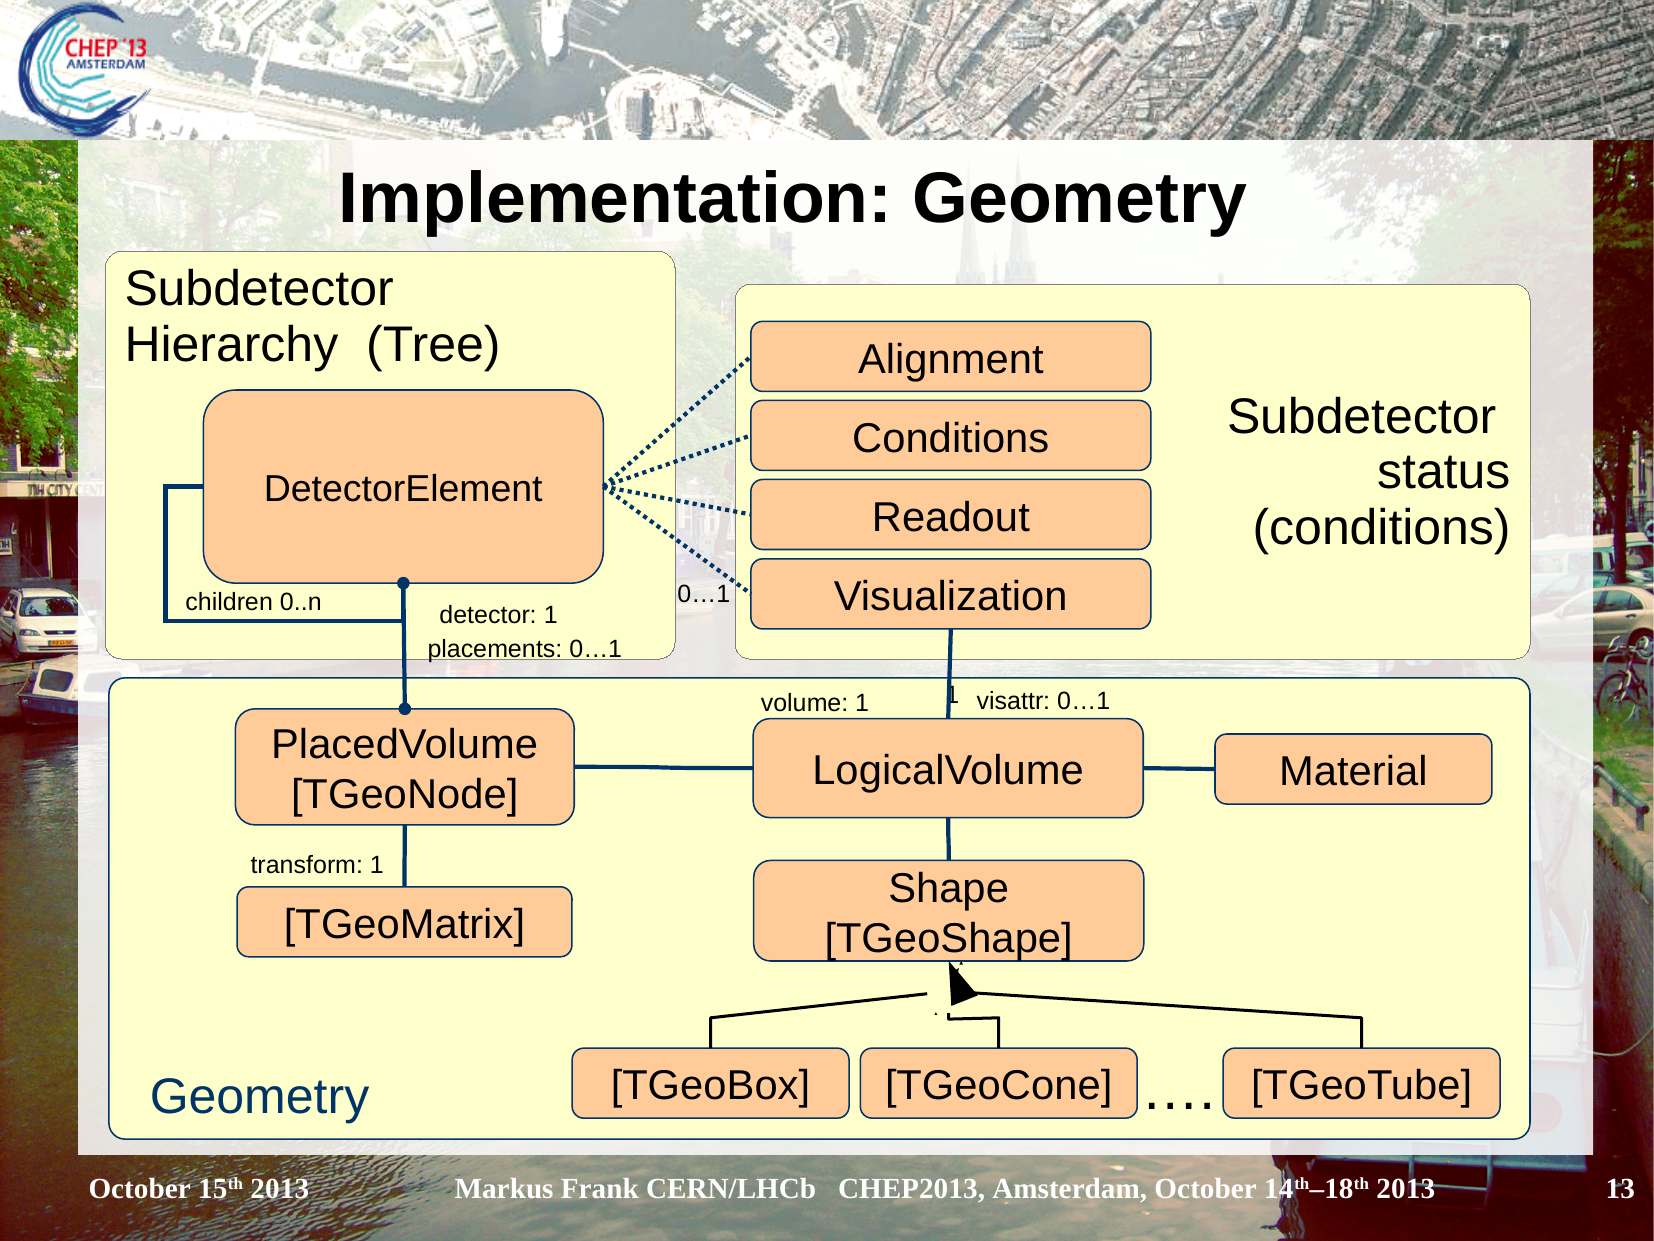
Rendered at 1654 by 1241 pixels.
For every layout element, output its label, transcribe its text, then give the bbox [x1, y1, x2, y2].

text_box detector: 1 [439, 599, 559, 630]
text_box [108, 677, 1531, 1140]
text_box placements: 0…1 [427, 632, 623, 663]
text_box LogicalVolume [753, 718, 1144, 818]
text_box [TGeoMatrix] [237, 886, 572, 957]
text_box Shape [TGeoShape] [753, 860, 1144, 962]
text_box DetectorElement [203, 390, 604, 584]
text_box Conditions [750, 400, 1151, 471]
text_box 0…1 [677, 577, 731, 608]
text_box visattr: 0…1 [976, 684, 1111, 715]
text_box [TGeoBox] [572, 1048, 850, 1119]
text_box 1 [938, 678, 947, 709]
text_box Subdetector Hierarchy (Tree) [105, 301, 676, 660]
text_box Readout [750, 479, 1151, 550]
text_box Geometry [134, 1055, 457, 1132]
picture [0, 0, 1654, 1241]
text_box Material [1215, 733, 1492, 805]
text_box children 0..n [185, 585, 323, 616]
text_box …. [1126, 1049, 1231, 1129]
text_box volume: 1 [753, 686, 870, 717]
text_box Subdetector status (conditions) [735, 301, 1531, 660]
text_box Alignment [750, 321, 1151, 392]
text_box 1 [951, 678, 960, 709]
text_box transform: 1 [250, 848, 385, 879]
title Implementation: Geometry [77, 93, 1531, 301]
text_box [407, 677, 947, 766]
text_box [TGeoTube] [1230, 1048, 1501, 1119]
text_box Visualization [750, 558, 1151, 629]
text_box [TGeoCone] [860, 1048, 1130, 1119]
text_box PlacedVolume [TGeoNode] [235, 708, 575, 825]
text_box Subdetector Hierarchy (Tree) [168, 489, 401, 618]
